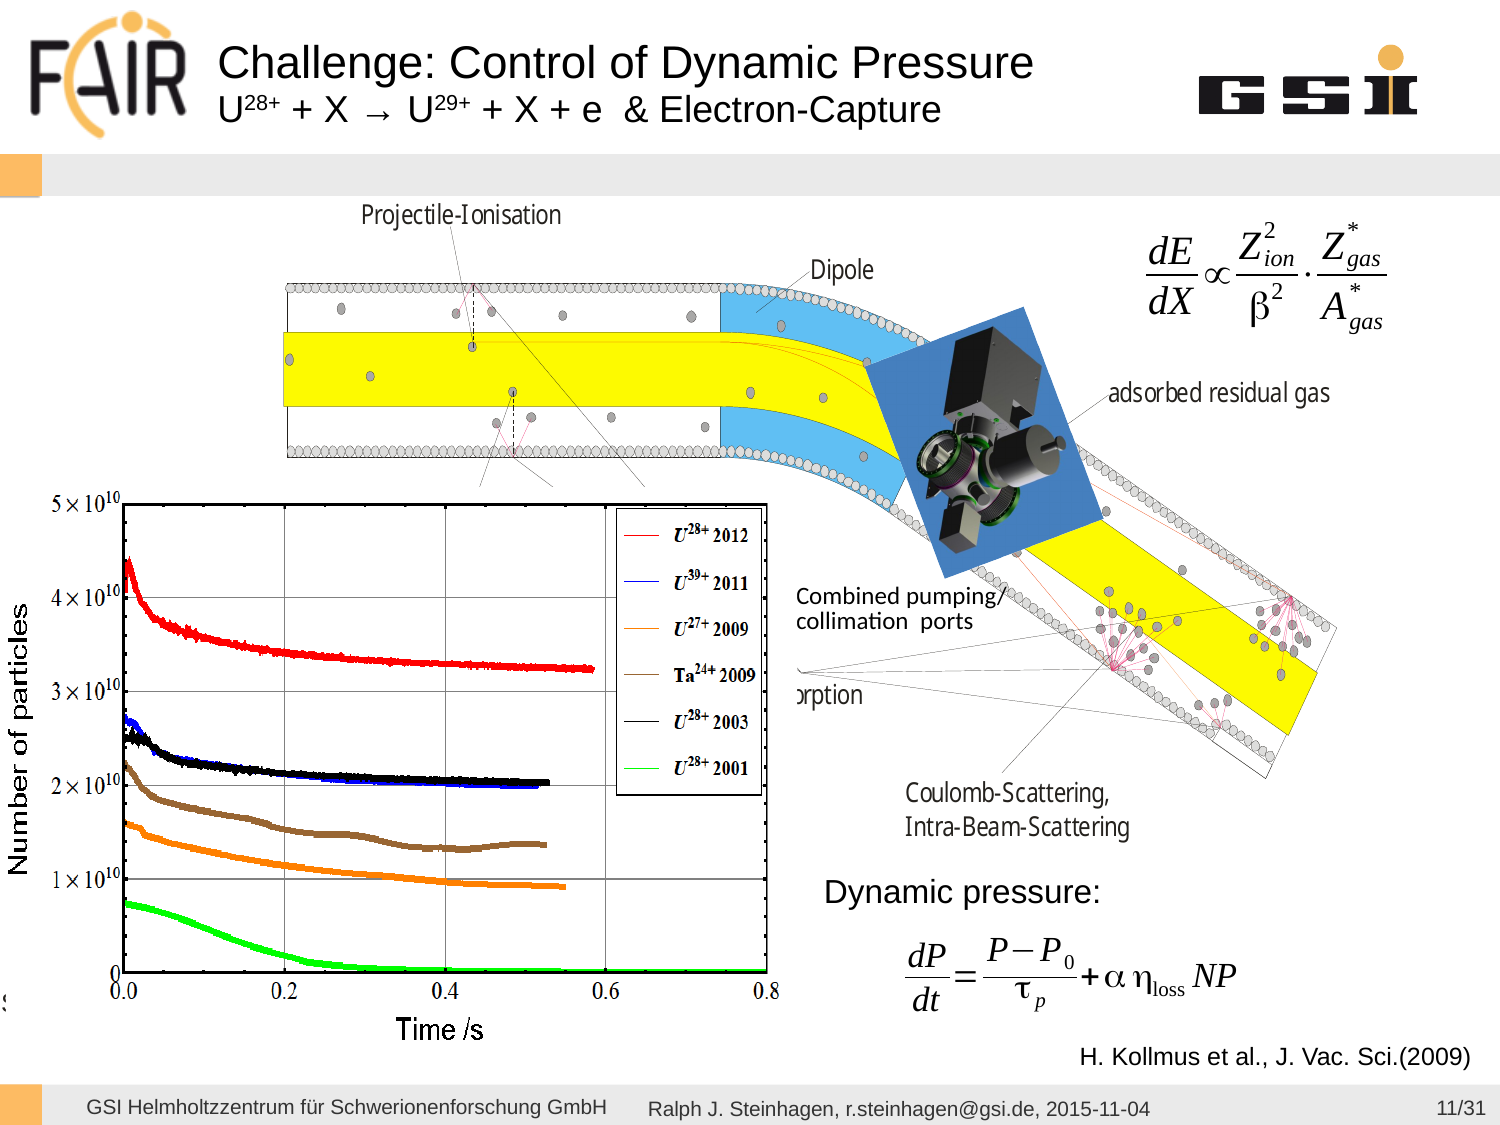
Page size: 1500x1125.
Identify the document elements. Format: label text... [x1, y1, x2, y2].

chart [0, 709, 5, 1059]
picture [864, 306, 1104, 579]
picture [5, 487, 798, 1073]
text_box H. Kollmus et al., J. Vac. Sci.(2009) [1057, 1035, 1500, 1079]
chart [282, 201, 1398, 847]
text_box Dynamic pressure: [809, 866, 1117, 919]
picture [30, 9, 187, 141]
title Challenge: Control of Dynamic Pressure U28+ + X → U29+ + X + e & Electron-Capture [217, 20, 1109, 147]
picture [1197, 42, 1419, 117]
text_box Combined pumping/ collimation ports [798, 578, 1027, 644]
chart [894, 930, 1247, 1019]
